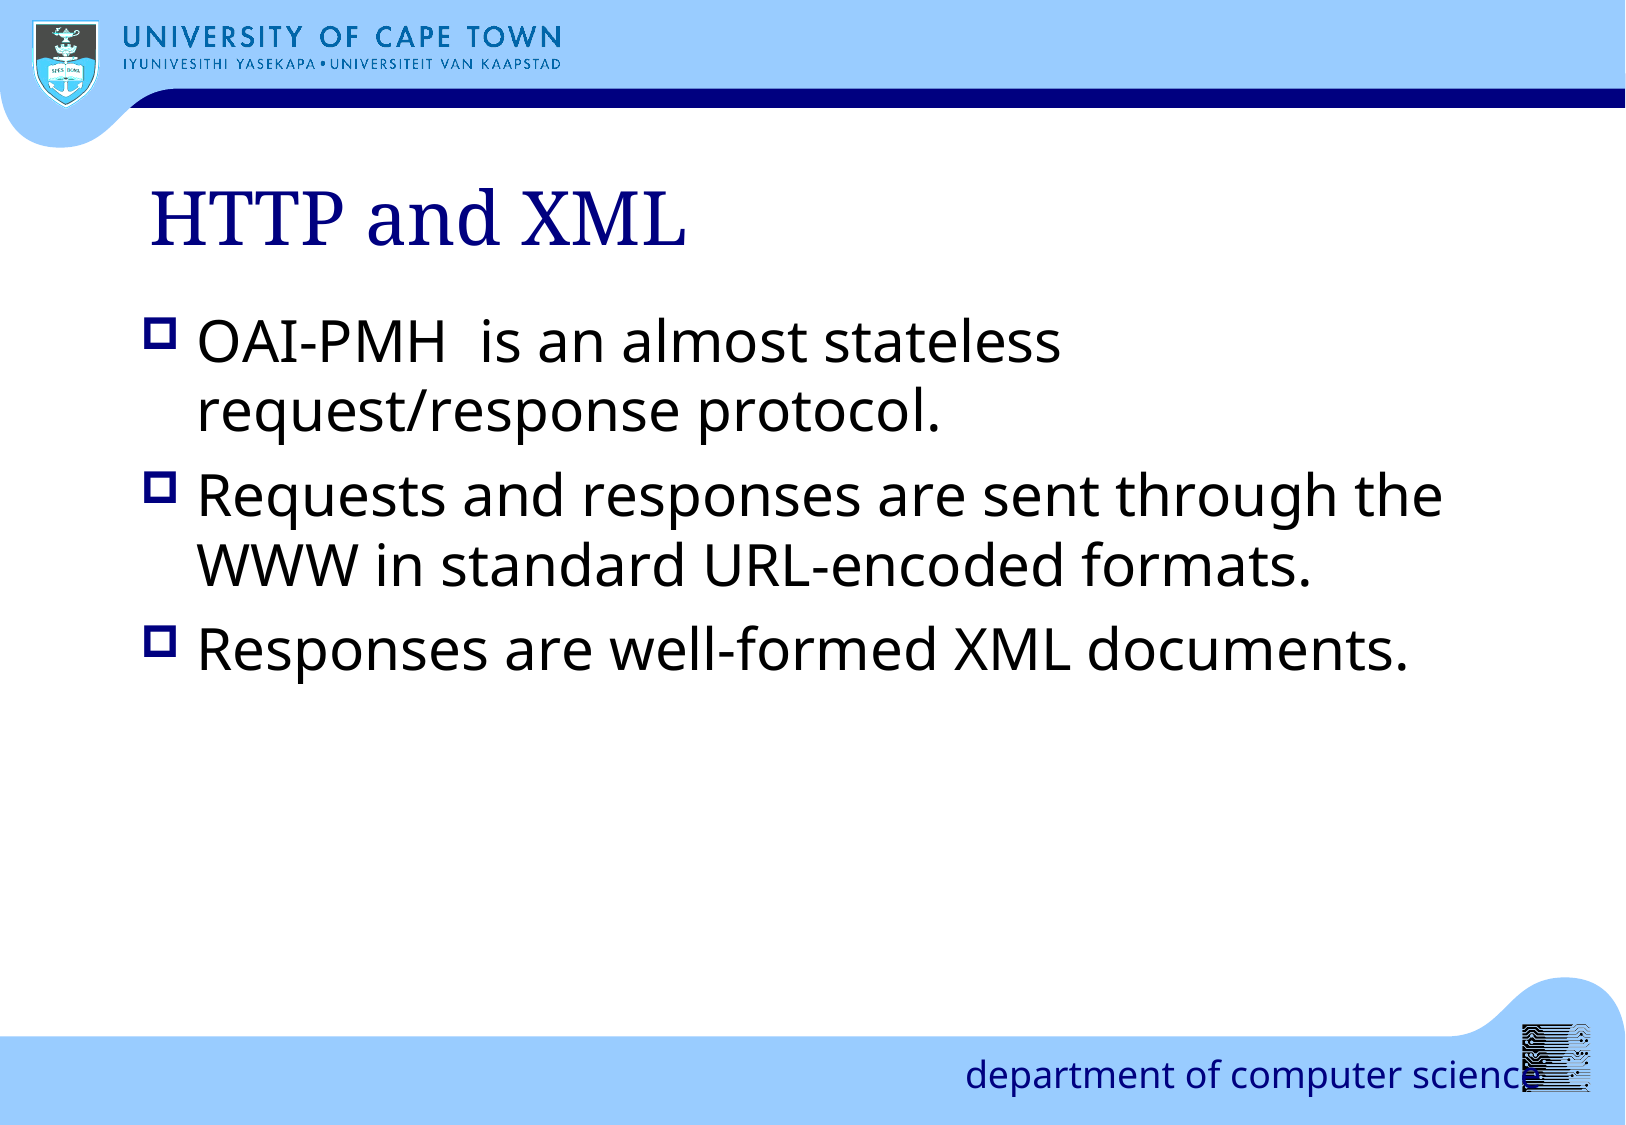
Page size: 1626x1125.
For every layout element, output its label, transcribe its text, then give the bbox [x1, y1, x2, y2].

title HTTP and XML [134, 140, 1571, 268]
list OAI-PMH is an almost stateless request/response protocol. Requests and responses are sent through the WWW in standard URL-encoded formats. Responses are well-formed XML documents. [125, 296, 1570, 949]
picture [1522, 1024, 1591, 1092]
picture [120, 23, 563, 71]
picture [1526, 1070, 1536, 1076]
